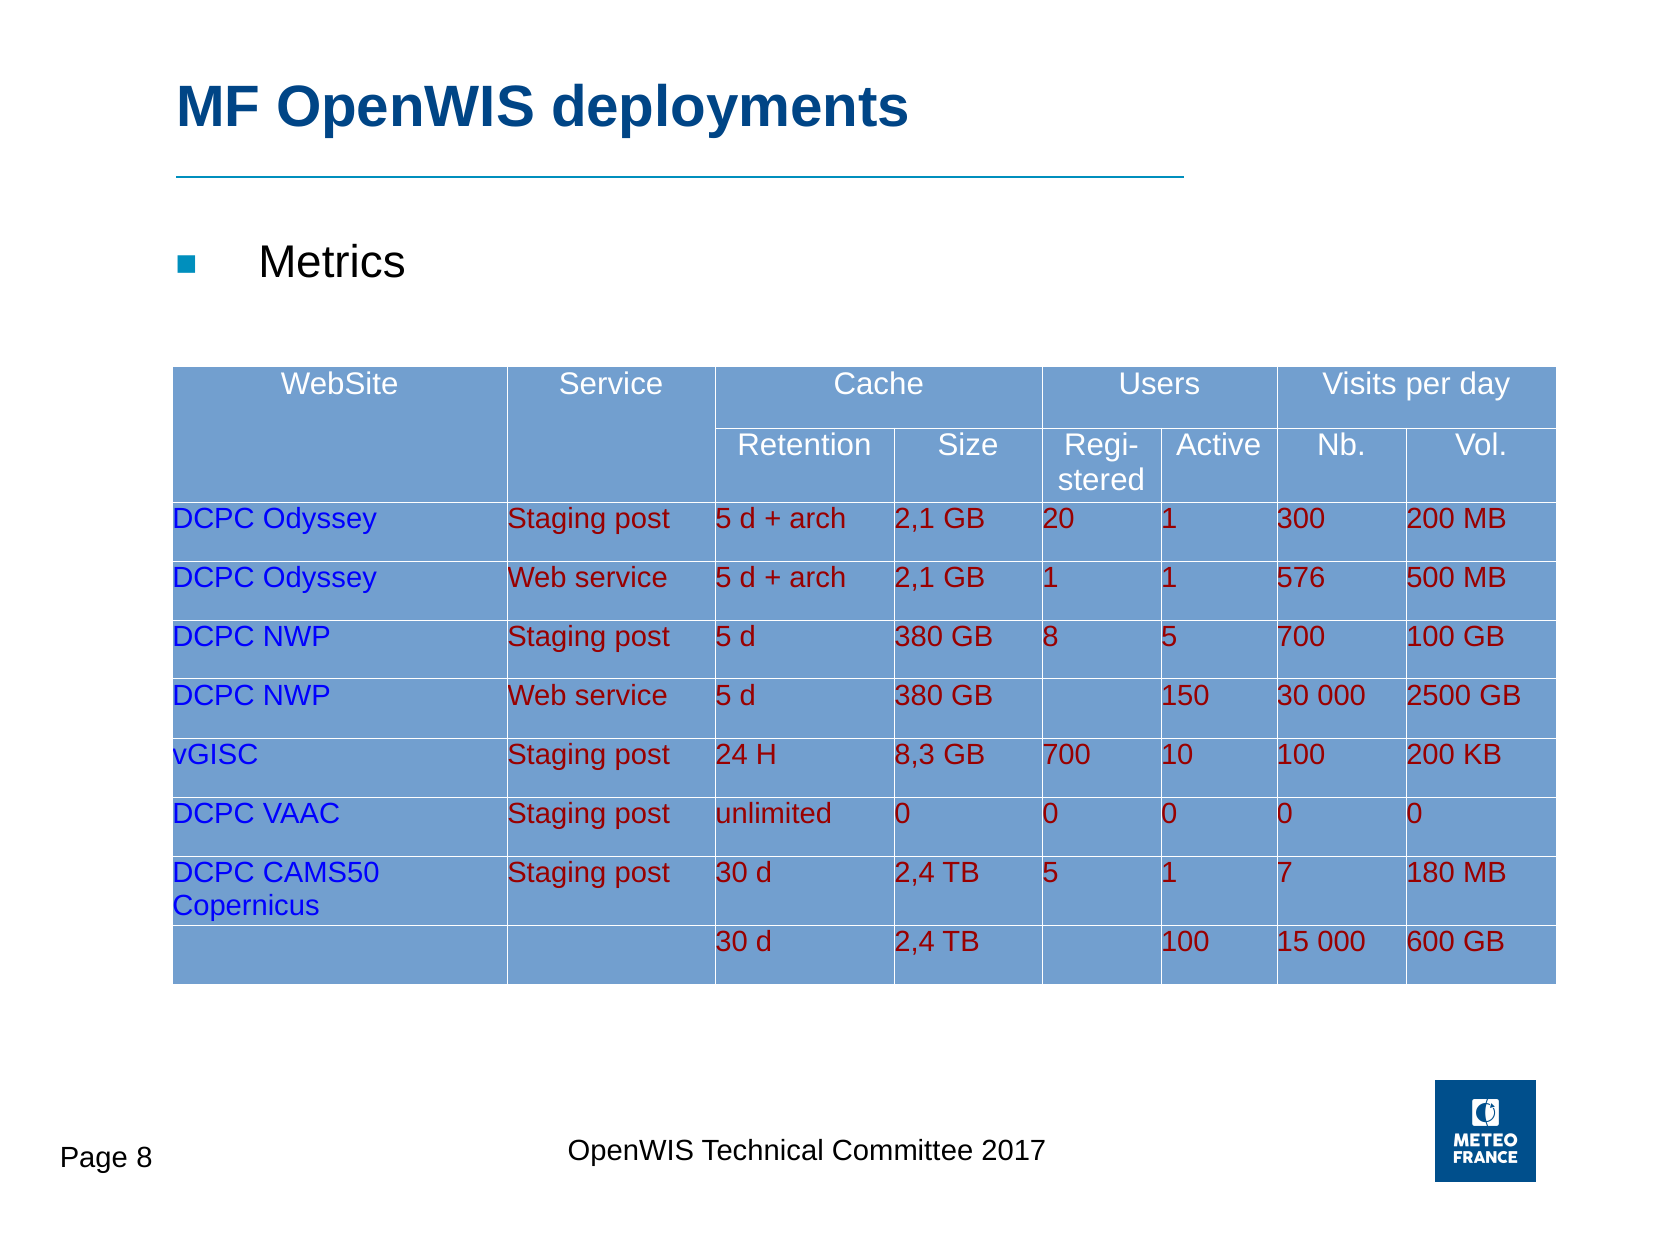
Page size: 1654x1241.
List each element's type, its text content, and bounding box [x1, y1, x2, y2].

table_cell 8 [1043, 621, 1161, 678]
table_header Service [508, 367, 715, 502]
table_cell 7 [1278, 857, 1406, 925]
table_cell 8 [1046, 636, 1054, 644]
table_cell Web service [508, 562, 715, 620]
table_cell 1 [1162, 562, 1277, 620]
table_cell 100 [1162, 926, 1277, 984]
table_cell 0 [1162, 798, 1277, 856]
table_cell 5 d + arch [716, 503, 894, 561]
table_cell Vol. [1407, 429, 1556, 502]
table_cell 0 [1410, 805, 1418, 821]
table_cell [173, 926, 507, 984]
table_cell 700 [1278, 621, 1406, 678]
table_cell Staging post [508, 857, 715, 925]
table_cell 0 [1407, 798, 1556, 856]
table_cell 1 [1043, 562, 1161, 620]
list Metrics [157, 235, 1571, 1010]
table_cell 200 MB [1407, 503, 1556, 561]
table_header Users [1043, 367, 1277, 428]
table_cell DCPC Odyssey [173, 503, 507, 561]
table_cell 2500 GB [1407, 679, 1556, 738]
table_cell 5 d [716, 679, 894, 738]
table_cell Size [895, 429, 1042, 502]
table_cell 100 GB [1407, 621, 1556, 678]
table_cell 30 000 [1278, 687, 1288, 703]
table_cell Staging post [508, 798, 715, 856]
table_cell 0 [895, 798, 1042, 856]
table_cell [508, 926, 715, 984]
table_cell Nb. [1278, 429, 1406, 502]
table_cell 2,4 TB [895, 857, 1042, 925]
table_cell 380 GB [895, 679, 1042, 738]
table_cell 24 H [716, 739, 894, 797]
table_cell 2,1 GB [895, 503, 1042, 561]
table_cell 20 [1043, 503, 1161, 561]
title MF OpenWIS deployments [176, 8, 1609, 139]
table_cell Staging post [508, 621, 715, 678]
table_cell DCPC NWP [173, 621, 507, 678]
table_cell Staging post [508, 739, 715, 797]
table_cell 180 MB [1407, 857, 1556, 925]
table_cell DCPC NWP [173, 679, 507, 738]
table_cell DCPC CAMS50 Copernicus [173, 857, 507, 925]
table_cell 8,3 GB [895, 739, 1042, 797]
table_cell 5 [1043, 857, 1161, 925]
table_cell 5 [1162, 621, 1277, 678]
table_cell 30 d [716, 933, 727, 949]
table_cell 576 [1278, 562, 1406, 620]
table_cell DCPC Odyssey [173, 562, 507, 620]
picture [1435, 1080, 1536, 1182]
table_cell 380 GB [895, 621, 1042, 678]
table_cell 1 [1162, 857, 1277, 925]
table_cell 30 d [716, 864, 727, 880]
table_cell 576 [1278, 576, 1288, 585]
table_cell 380 GB [895, 687, 906, 703]
table_cell 300 [1278, 510, 1288, 526]
table_cell 700 [1043, 739, 1161, 797]
table_cell vGISC [173, 739, 507, 797]
table_cell Regi-stered [1043, 429, 1161, 502]
table_cell 600 GB [1407, 926, 1556, 984]
table_cell 0 [898, 805, 906, 821]
table_cell 0 [1280, 805, 1288, 821]
table_cell 5 d [716, 621, 894, 678]
table_cell 10 [1162, 739, 1277, 797]
table_cell 500 MB [1407, 562, 1556, 620]
table_cell 0 [1278, 798, 1406, 856]
table_cell 5 d + arch [716, 562, 894, 620]
table_cell 2,4 TB [895, 926, 1042, 984]
table_cell Web service [508, 679, 715, 738]
table_header Visits per day [1278, 367, 1556, 428]
table_cell unlimited [716, 798, 894, 856]
table_cell 0 [1046, 805, 1054, 821]
table_cell 0 [1165, 805, 1173, 821]
table_cell 380 GB [895, 628, 906, 644]
table_cell Active [1162, 429, 1277, 502]
table_header WebSite [173, 367, 507, 502]
table_header Cache [716, 367, 1042, 428]
table_cell 1 [1162, 503, 1277, 561]
table_cell DCPC VAAC [173, 798, 507, 856]
table_cell 100 [1278, 739, 1406, 797]
table_cell 8 [1046, 628, 1054, 634]
table_cell Retention [716, 429, 894, 502]
table_cell 200 KB [1407, 739, 1556, 797]
table_cell 0 [1043, 798, 1161, 856]
table_cell 300 [1278, 503, 1406, 561]
table_cell 30 000 [1278, 679, 1406, 738]
table_cell 150 [1162, 679, 1277, 738]
table_cell 30 d [716, 857, 894, 925]
table_cell 30 d [716, 926, 894, 984]
table_cell 15 000 [1278, 926, 1406, 984]
table_cell Staging post [508, 503, 715, 561]
table_cell [1043, 679, 1161, 738]
table_cell [1043, 926, 1161, 984]
table_cell 2,1 GB [895, 562, 1042, 620]
